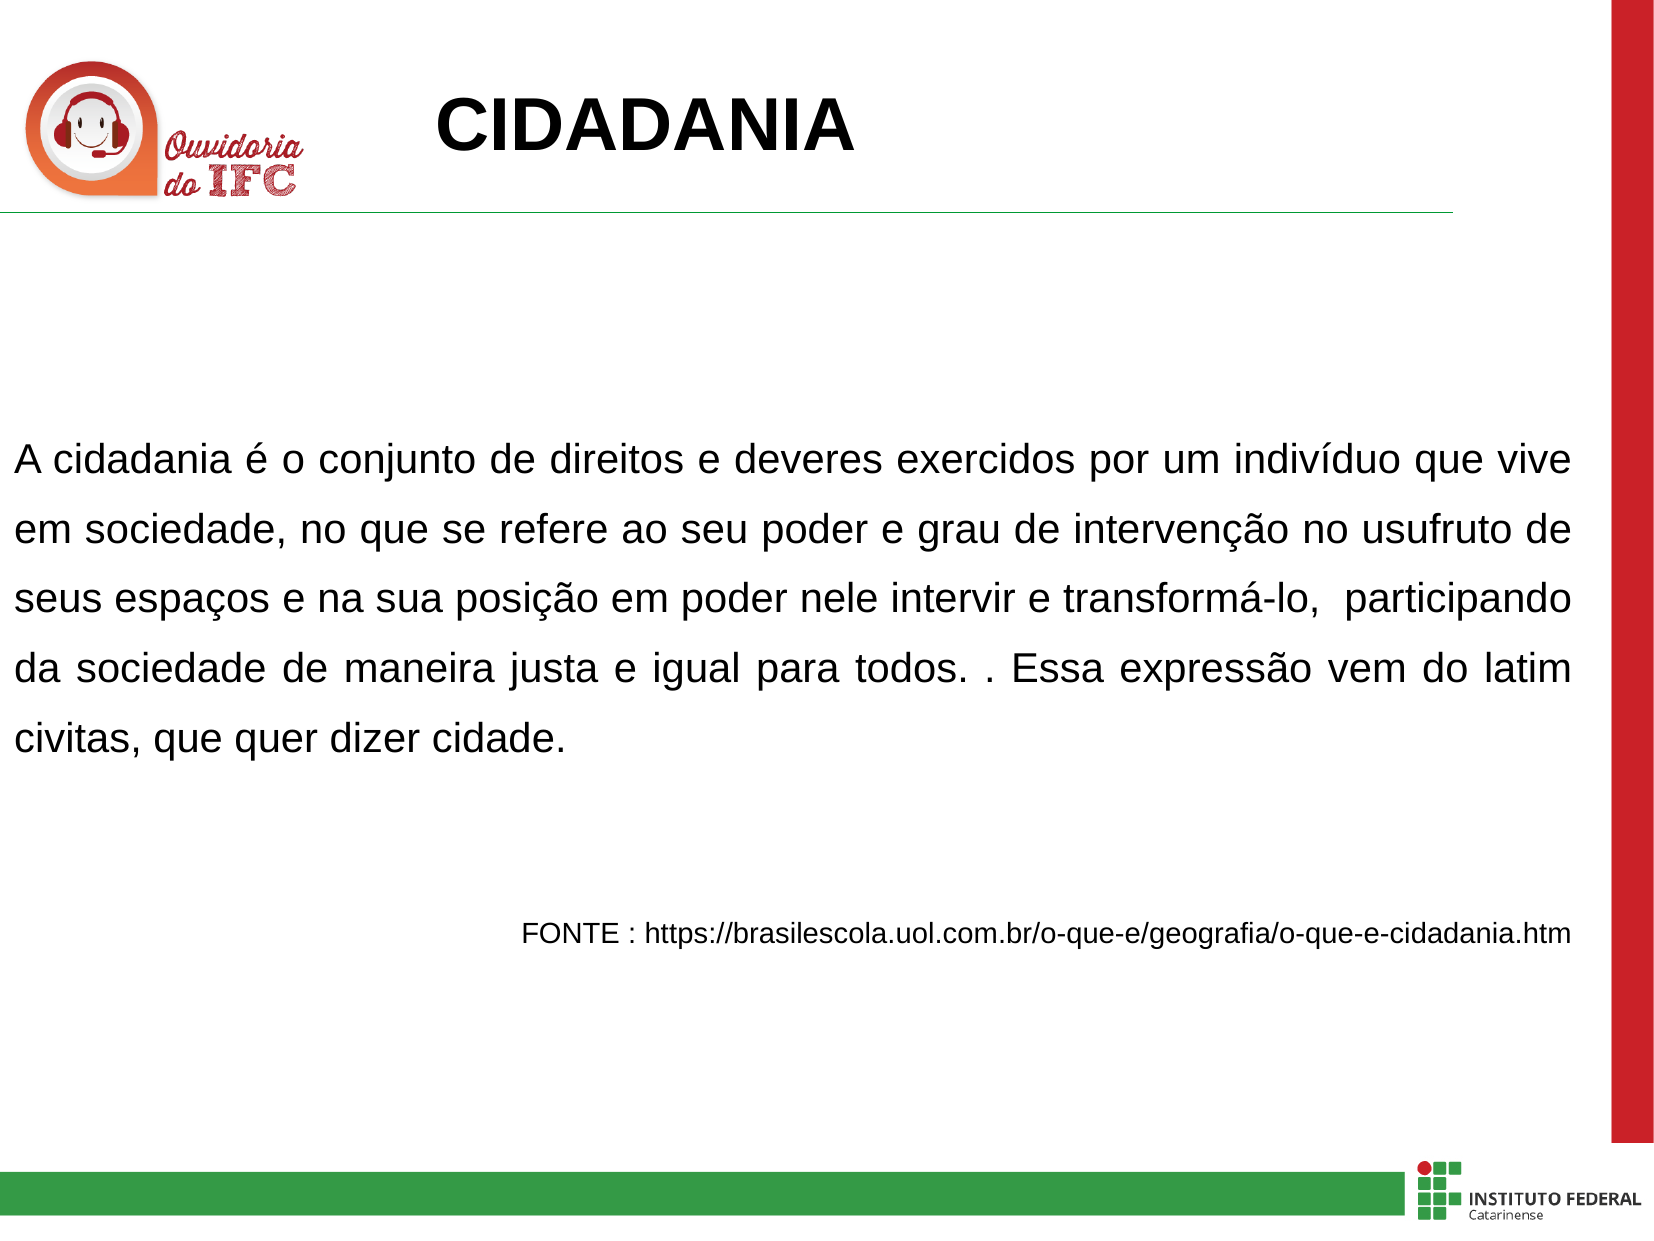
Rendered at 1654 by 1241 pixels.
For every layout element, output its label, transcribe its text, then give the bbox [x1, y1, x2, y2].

title CIDADANIA [82, 47, 1571, 201]
subtitle A cidadania é o conjunto de direitos e deveres exercidos por um indivíduo que vive em sociedade, no que se refere ao seu poder e grau de intervenção no usufruto de seus espaços e na sua posição em poder nele intervir e transformá-lo, participando da sociedade de maneira justa e igual para todos. . Essa expressão vem do latim civitas, que quer dizer cidade. FONTE : https://brasilescola.uol.com.br/o-que-e/geografia/o-que-e-cidadania.htm [14, 204, 1574, 1158]
picture [0, 0, 1654, 1241]
